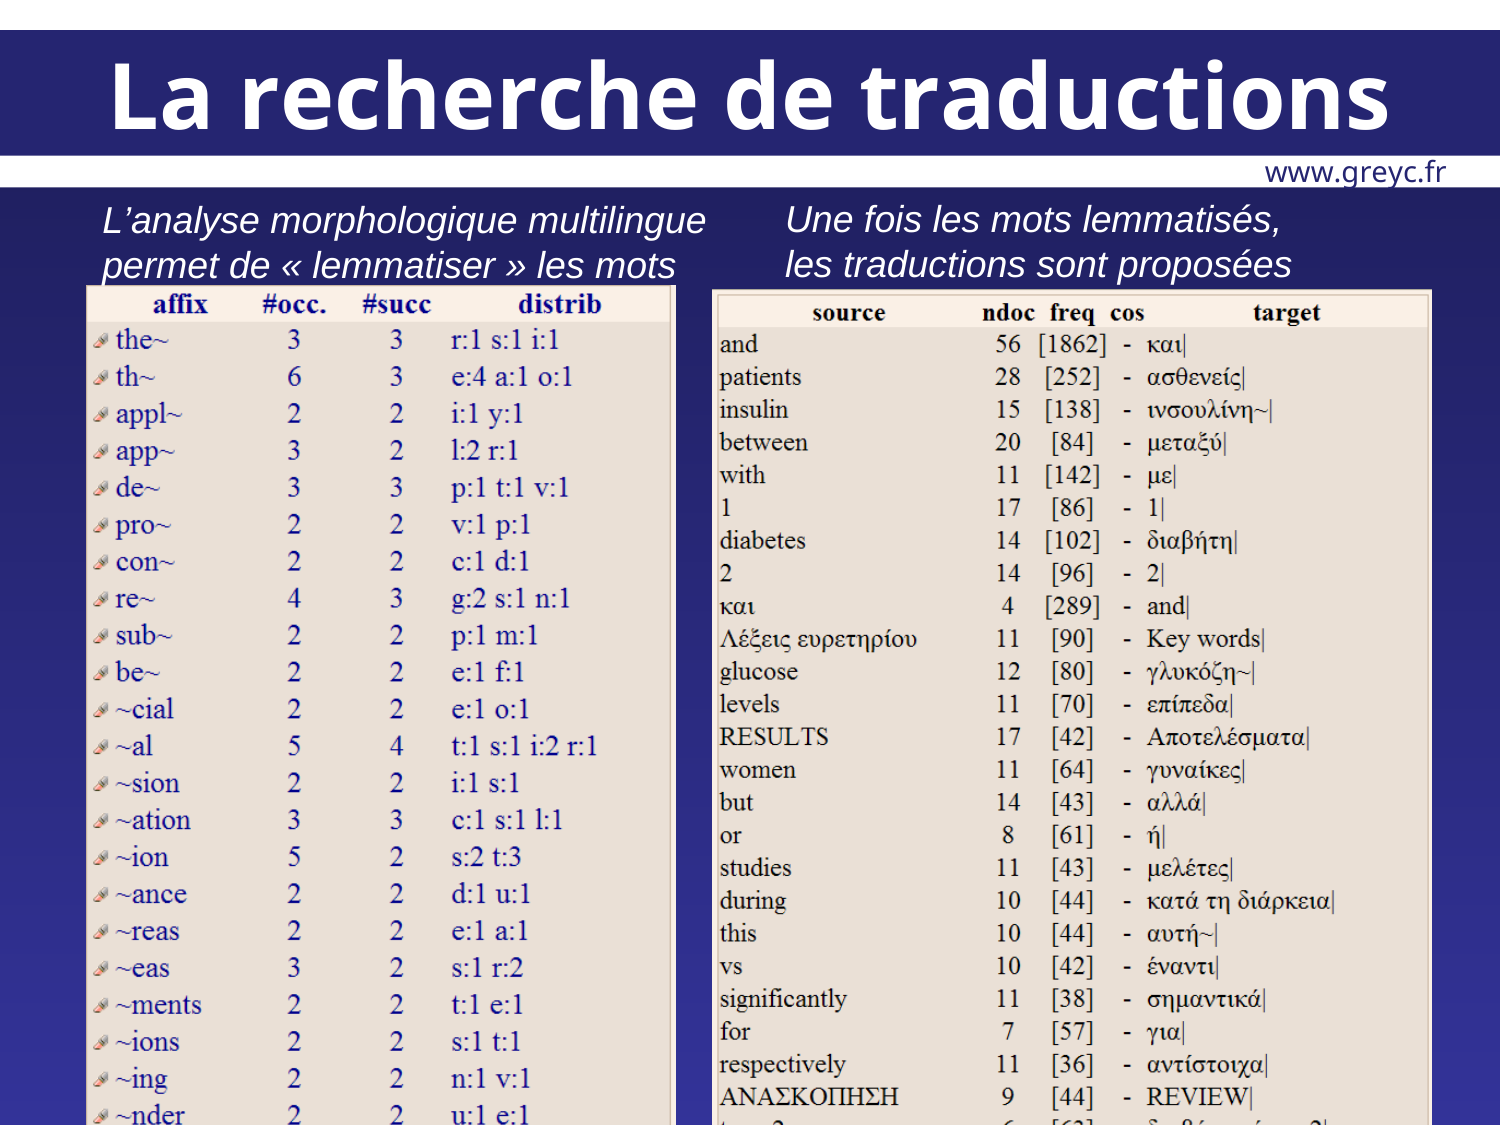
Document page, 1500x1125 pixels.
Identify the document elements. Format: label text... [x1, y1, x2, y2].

text_box www.greyc.fr [1249, 145, 1500, 196]
text_box [0, 0, 1500, 30]
text_box L’analyse morphologique multilingue permet de « lemmatiser » les mots [87, 188, 738, 294]
text_box [0, 156, 1249, 188]
text_box La recherche de traductions [0, 30, 1500, 156]
chart [712, 289, 1432, 1125]
text_box Une fois les mots lemmatisés, les traductions sont proposées [770, 188, 1421, 293]
chart [86, 285, 676, 1125]
